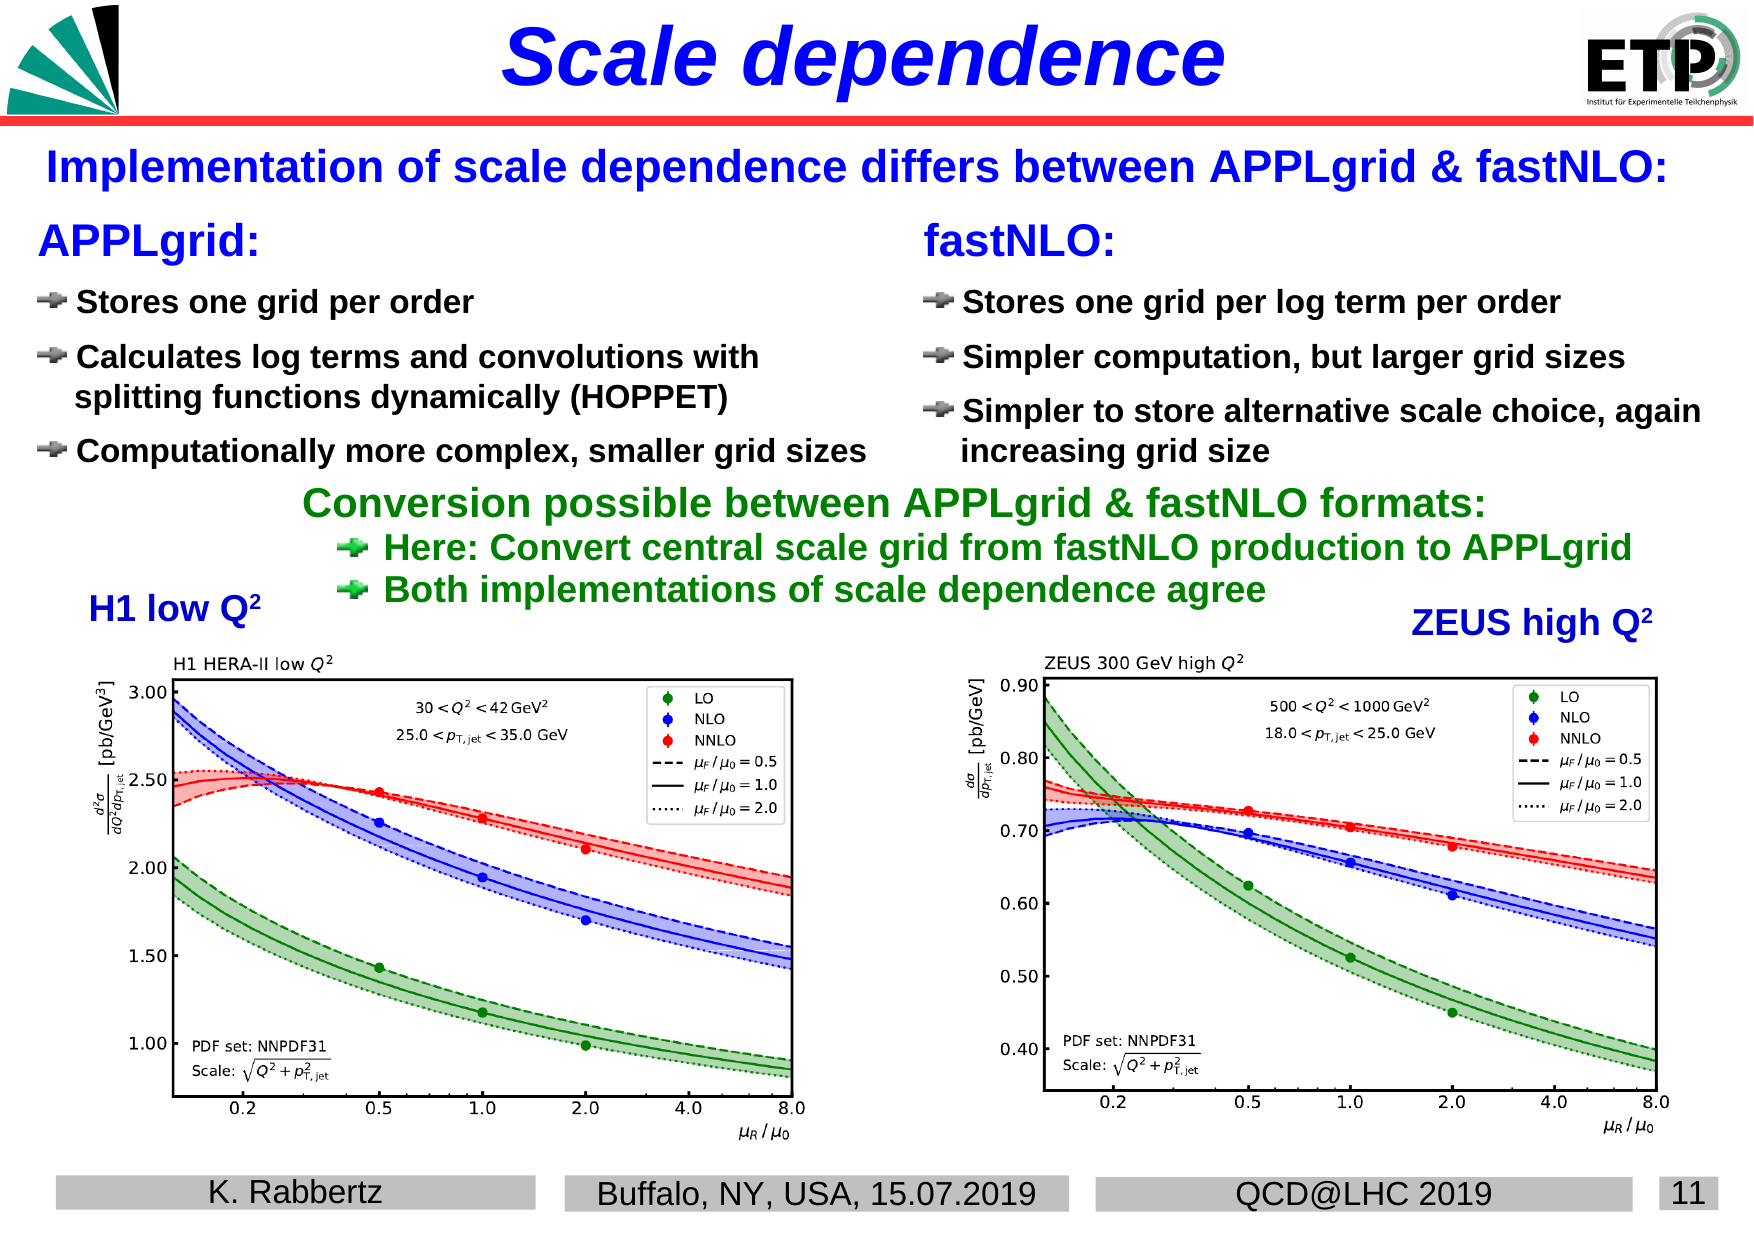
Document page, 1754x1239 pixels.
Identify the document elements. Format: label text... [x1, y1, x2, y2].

list APPLgrid: Stores one grid per order Calculates log terms and convolutions with splitting functions dynamically (HOPPET) Computationally more complex, smaller grid sizes [37, 210, 877, 487]
text_box H1 low Q2 [76, 581, 274, 636]
title Scale dependence [123, 0, 1606, 114]
picture [7, 5, 119, 116]
picture [960, 647, 1670, 1140]
text_box ZEUS high Q2 [1399, 595, 1666, 650]
text_box Conversion possible between APPLgrid & fastNLO formats: Here: Convert central scale grid from fastNLO production to APPLgrid Both implementations of scale dependence agree [290, 474, 1646, 617]
list fastNLO: Stores one grid per log term per order Simpler computation, but larger grid sizes Simpler to store alternative scale choice, again increasing grid size [923, 210, 1754, 487]
picture [86, 651, 809, 1146]
picture [1606, 5, 1748, 109]
list Implementation of scale dependence differs between APPLgrid & fastNLO: [45, 137, 1708, 201]
